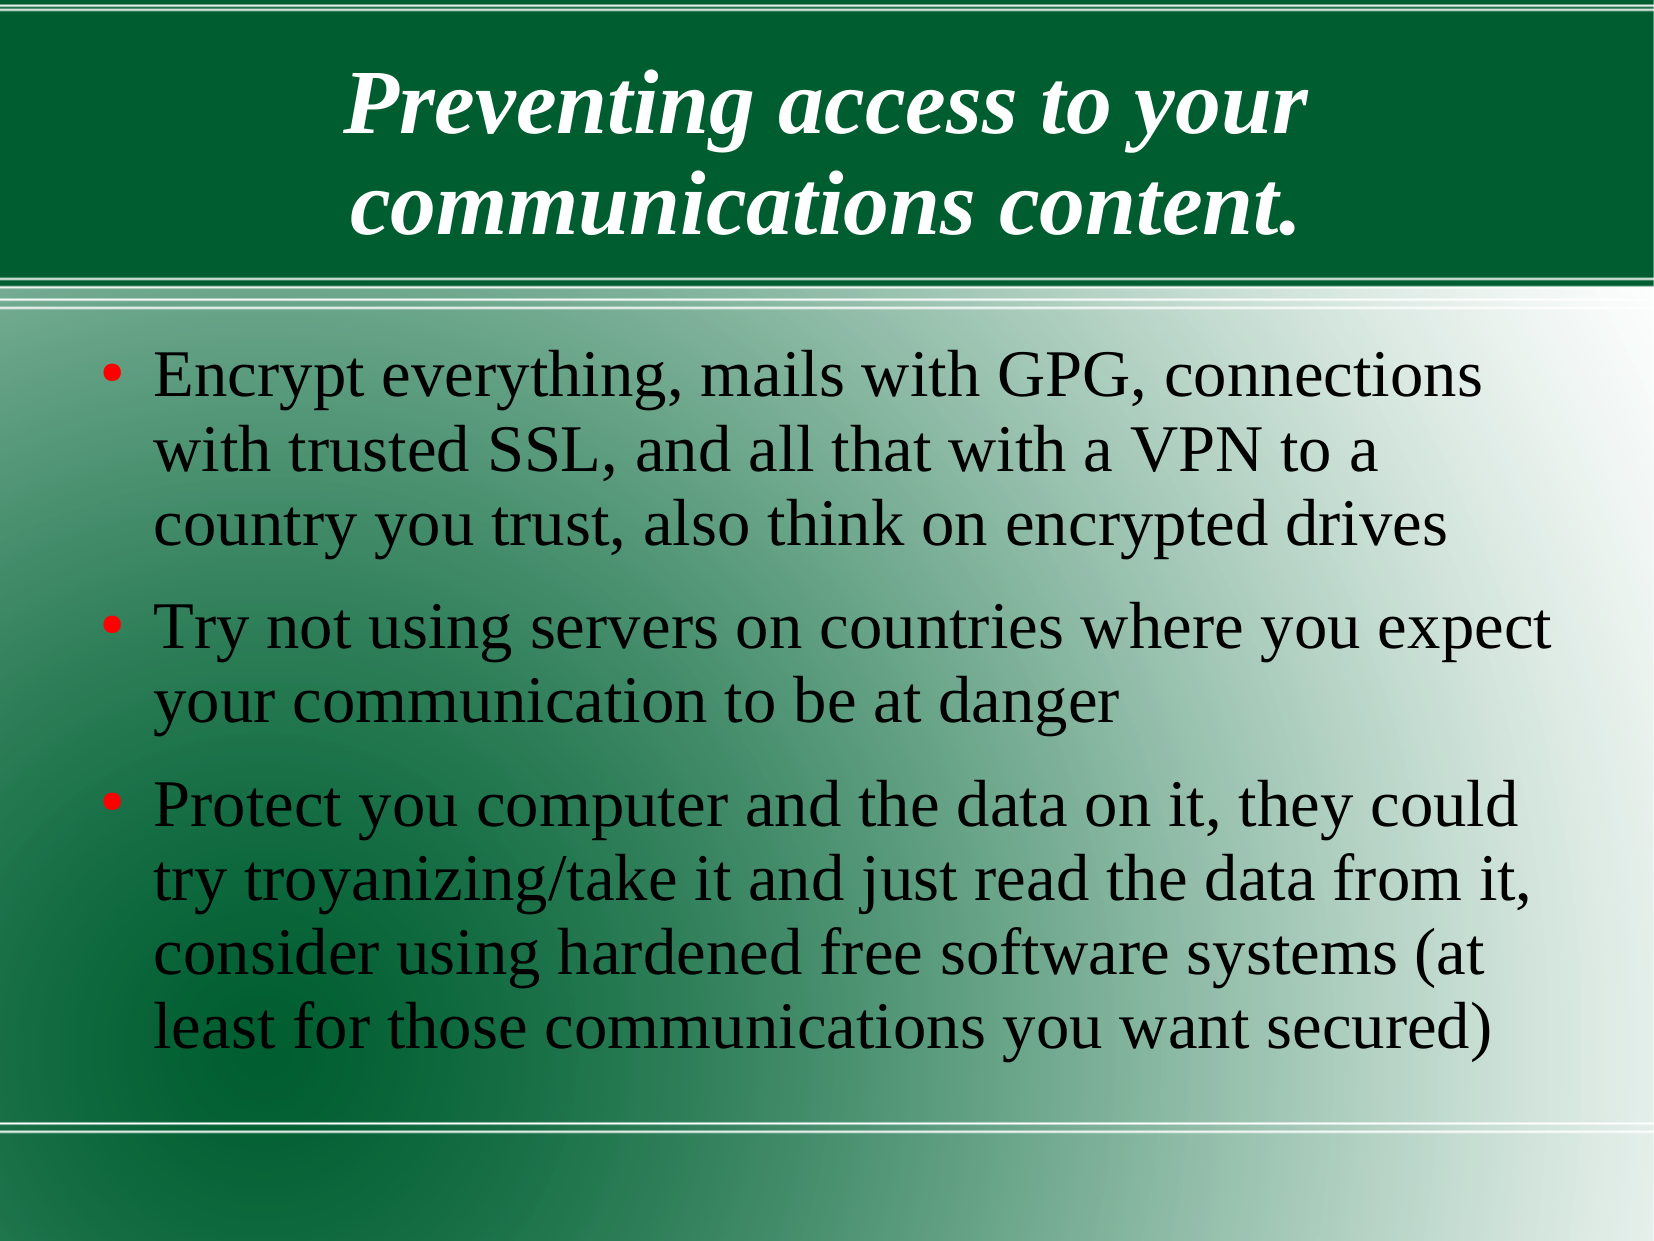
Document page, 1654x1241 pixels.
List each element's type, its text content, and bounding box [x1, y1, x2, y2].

picture [0, 0, 1654, 1241]
title Preventing access to your communications content. [82, 49, 1571, 257]
list Encrypt everything, mails with GPG, connections with trusted SSL, and all that with a VPN to a country you trust, also think on encrypted drives Try not using servers on countries where you expect your communication to be at danger Protect you computer and the data on it, they could try troyanizing/take it and just read the data from it, consider using hardened free software systems (at least for those communications you want secured) [82, 337, 1571, 1061]
